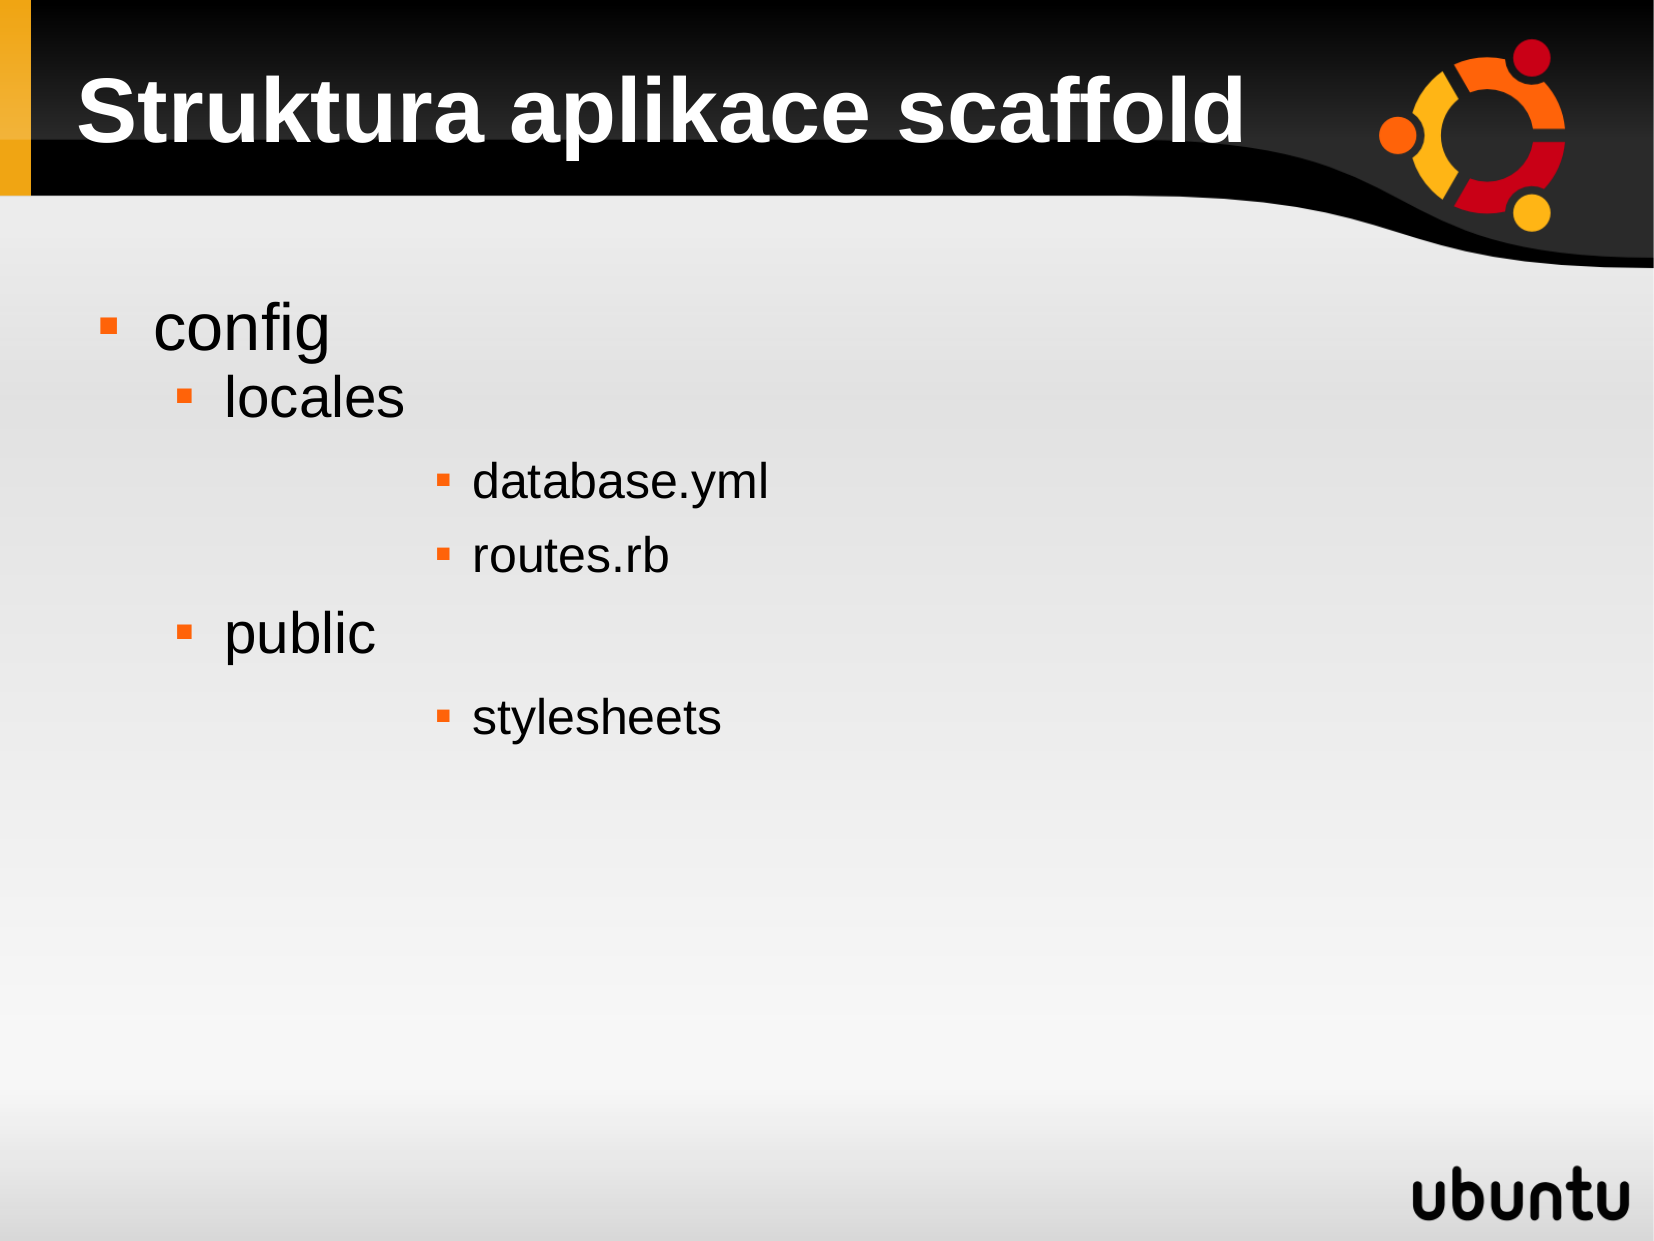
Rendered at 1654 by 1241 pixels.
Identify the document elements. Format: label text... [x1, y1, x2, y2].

title Struktura aplikace scaffold [76, 14, 1565, 207]
picture [0, 0, 1654, 1241]
list config locales database.yml routes.rb public stylesheets [82, 290, 1571, 1094]
